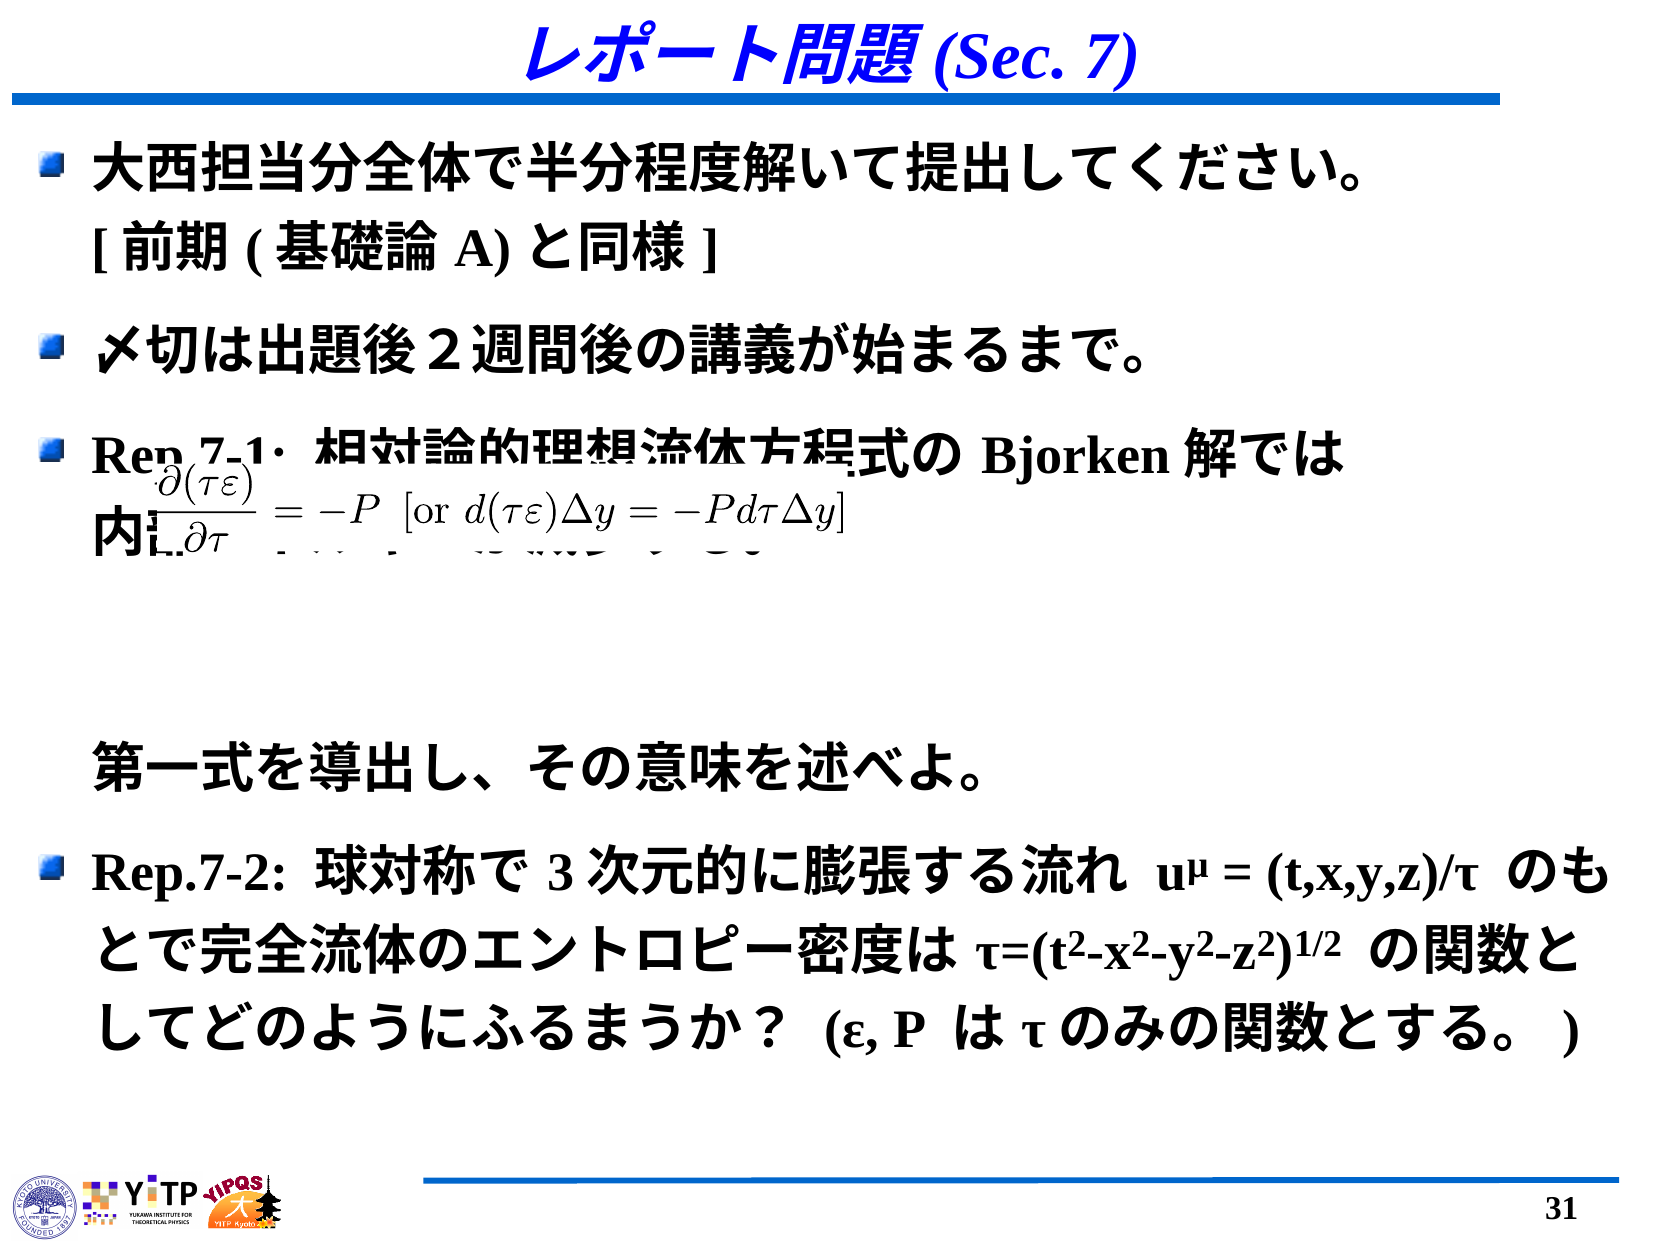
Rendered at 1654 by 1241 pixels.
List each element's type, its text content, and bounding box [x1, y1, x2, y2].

text_box [157, 463, 848, 553]
title レポート問題(Sec. 7) [0, 0, 1654, 99]
list 大西担当分全体で半分程度解いて提出してください。 [前期(基礎論A)と同様] 〆切は出題後２週間後の講義が始まるまで。 Rep.7-1: 相対論的理想流体方程式のBjorken解では 内部エネルギーが減少する。 第一式を導出し、その意味を述べよ。 Rep.7-2: 球対称で3次元的に膨張する流れ uμ = (t,x,y,z)/τ のもとで完全流体のエントロピー密度はτ=(t2-x2-y2-z2)1/2 の関数としてどのようにふるまうか？ (ε, P はτのみの関数とする。) [20, 124, 1621, 1167]
picture [11, 1170, 281, 1241]
